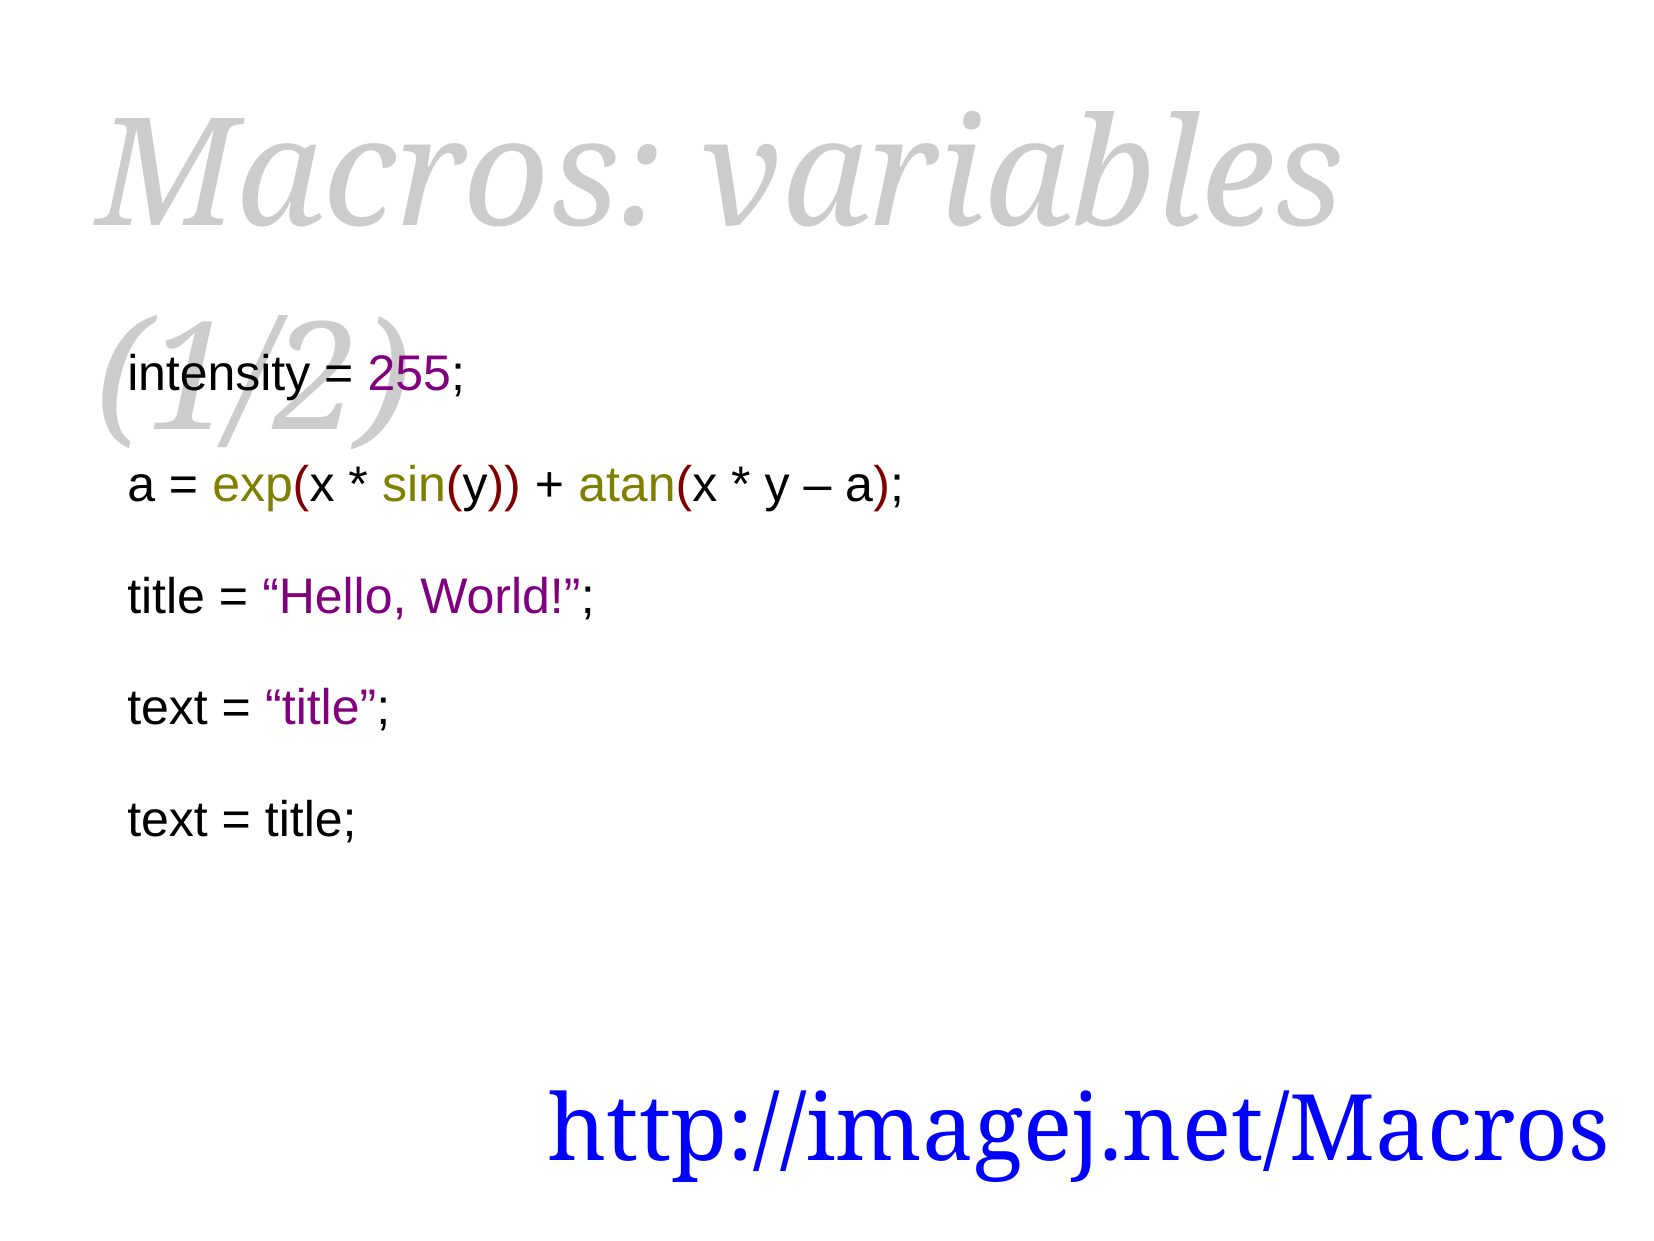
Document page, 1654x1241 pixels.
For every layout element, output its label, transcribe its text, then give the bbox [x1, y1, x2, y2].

text_box http://imagej.net/Macros [50, 1055, 1626, 1172]
text_box Macros: variables (1/2) [81, 57, 1654, 239]
text_box intensity = 255; a = exp(x * sin(y)) + atan(x * y – a); title = “Hello, World!”; text = “title”; text = title; [112, 337, 1538, 855]
